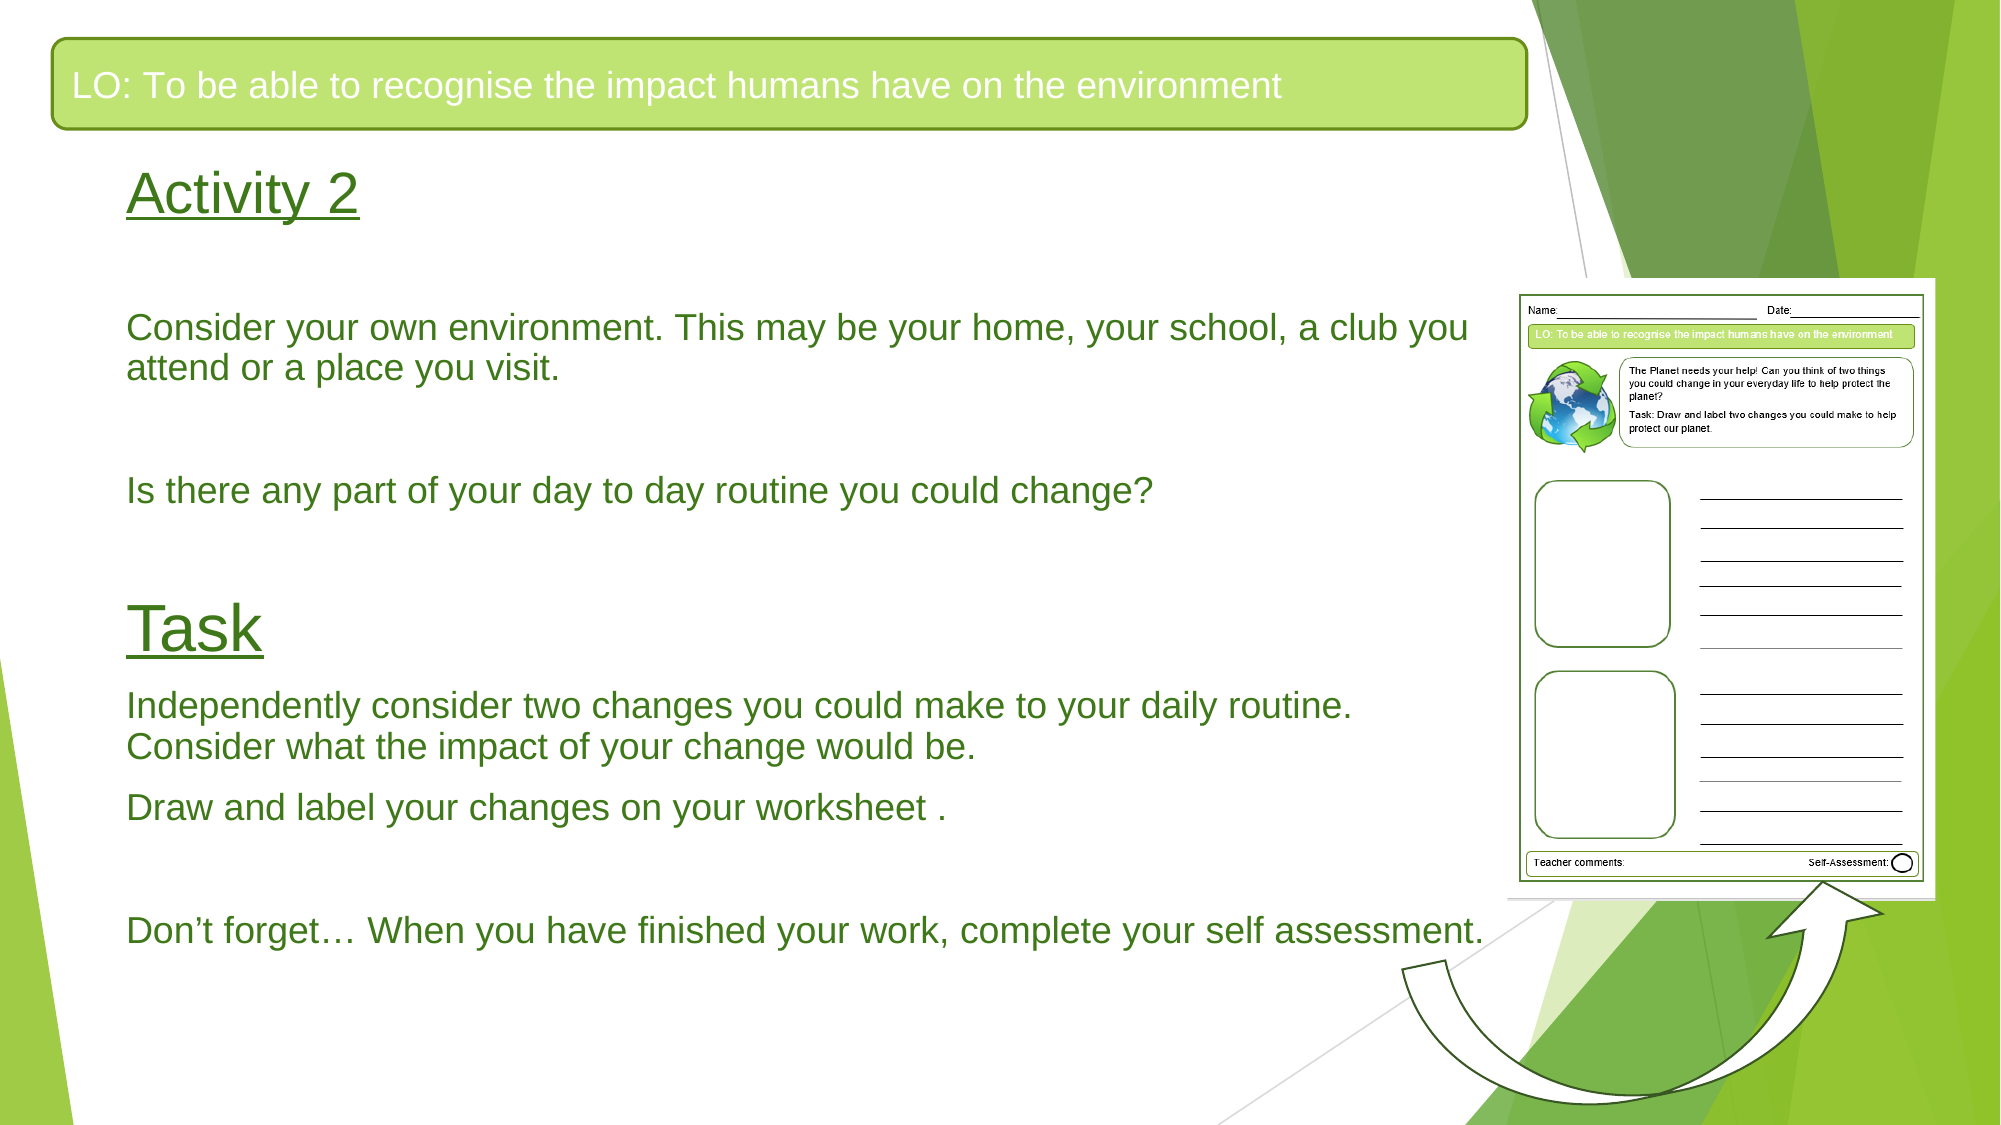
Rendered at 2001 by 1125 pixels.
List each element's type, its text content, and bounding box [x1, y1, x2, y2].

list Activity 2 Consider your own environment. This may be your home, your school, a club you attend or a place you visit. Is there any part of your day to day routine you could change? Task Independently consider two changes you could make to your daily routine. Consider what the impact of your change would be. Draw and label your changes on your worksheet . Don’t forget… When you have finished your work, complete your self assessment. [111, 155, 1522, 992]
text_box [1402, 881, 1883, 1105]
text_box LO: To be able to recognise the impact humans have on the environment [52, 38, 1527, 130]
picture [1507, 278, 1936, 901]
